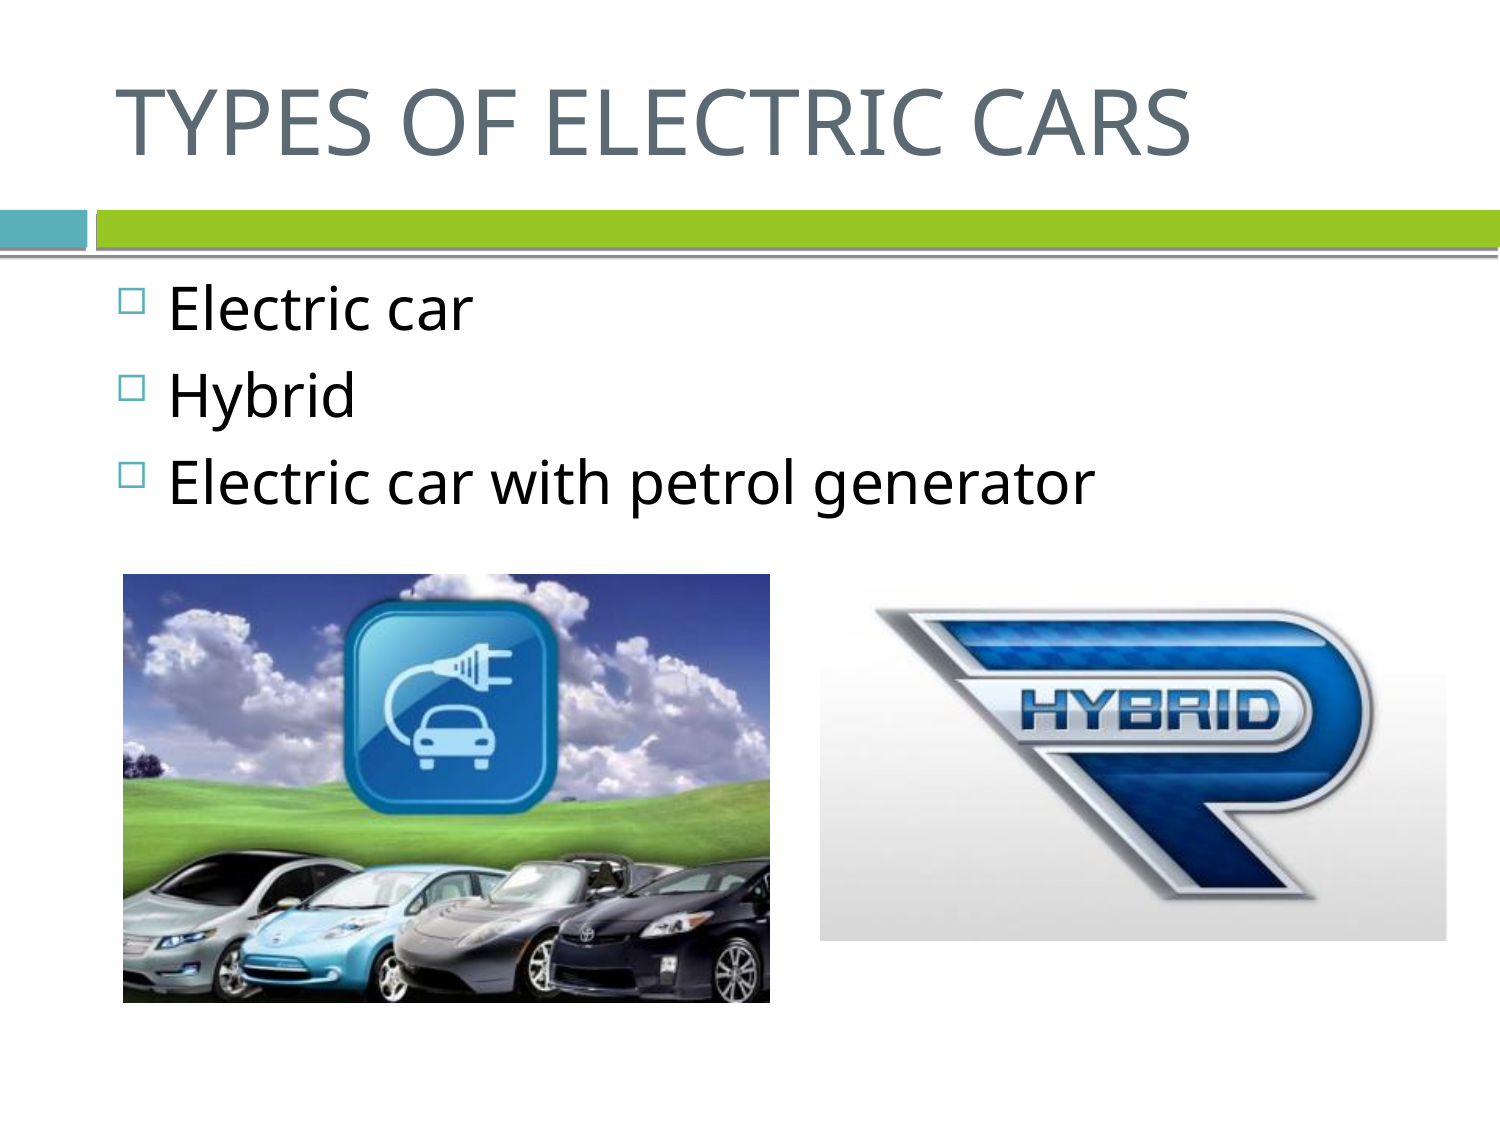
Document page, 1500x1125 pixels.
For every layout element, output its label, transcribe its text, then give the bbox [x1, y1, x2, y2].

picture [123, 574, 770, 1004]
title TYPES OF ELECTRIC CARS [100, 37, 1438, 200]
picture [820, 562, 1448, 941]
list Electric car Hybrid Electric car with petrol generator [100, 262, 1438, 1000]
